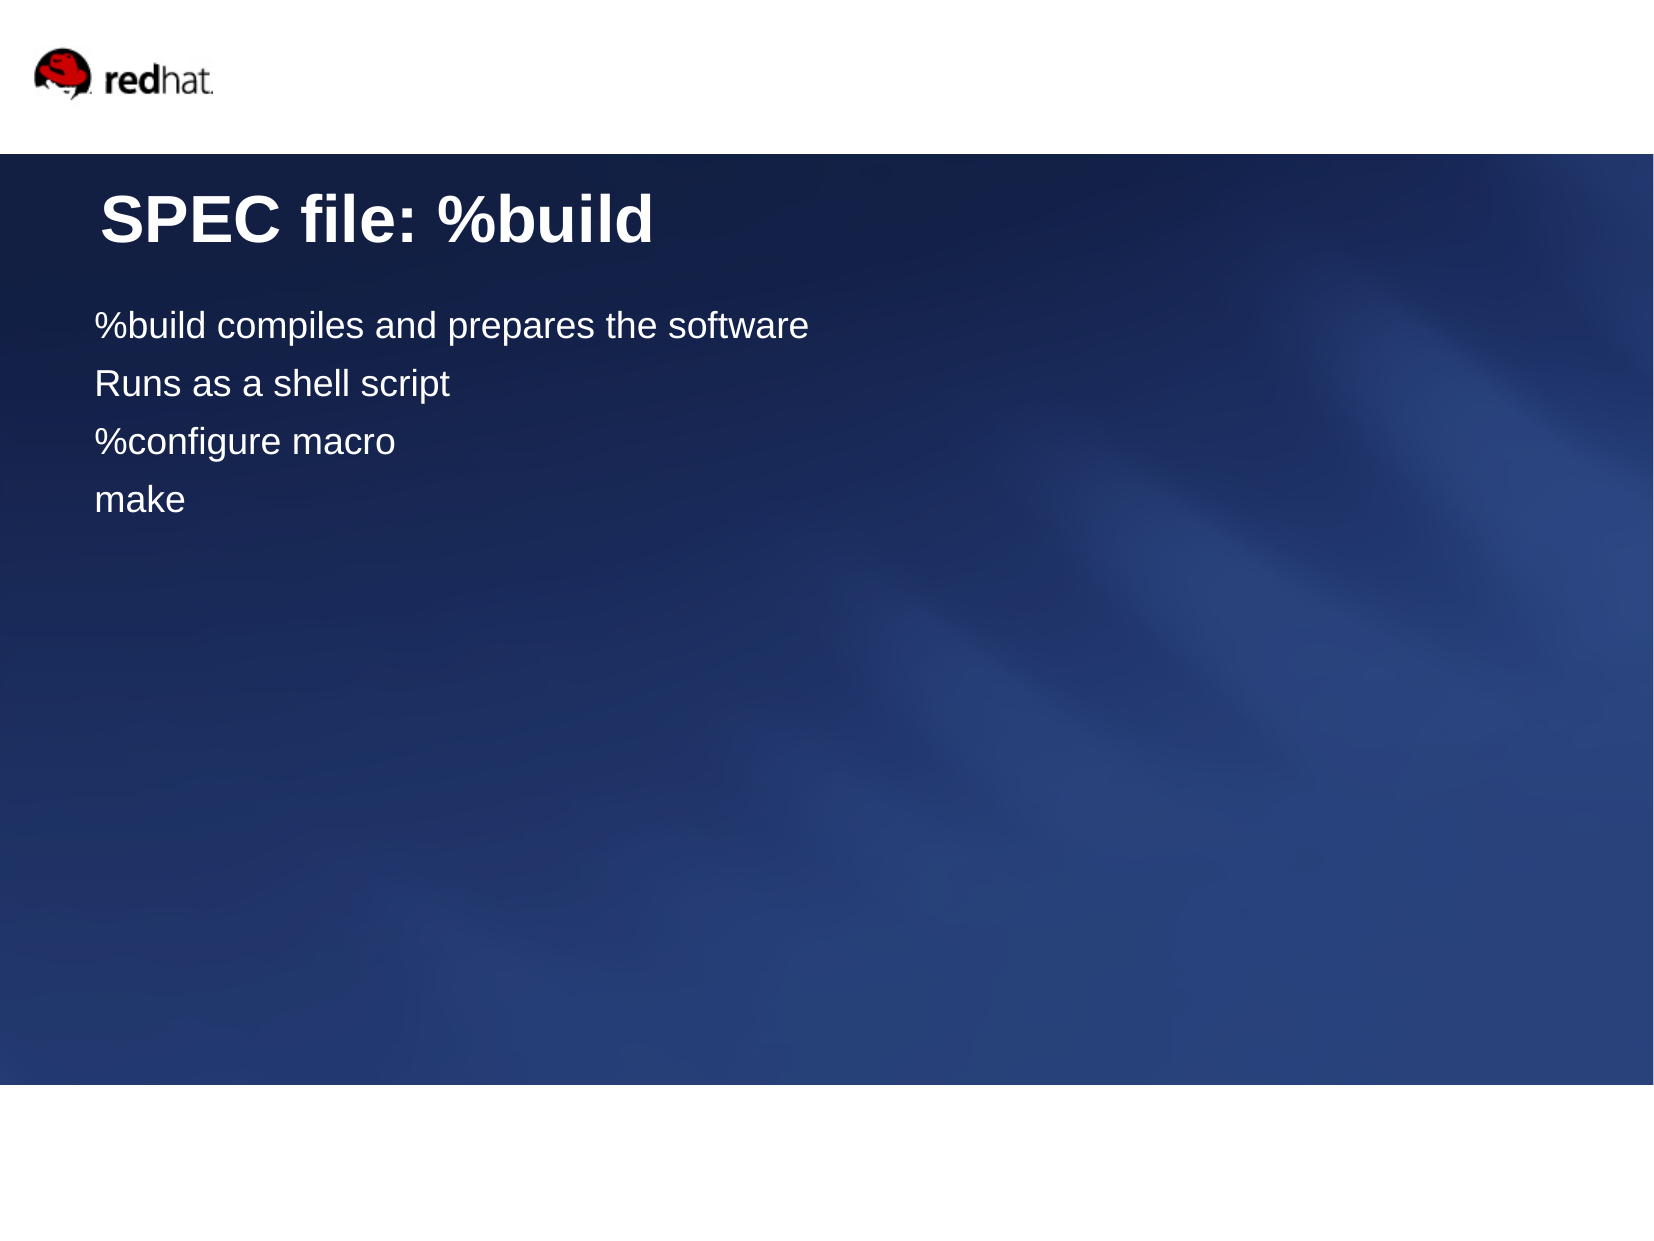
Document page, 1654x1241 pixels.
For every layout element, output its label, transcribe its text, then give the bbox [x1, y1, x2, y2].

picture [0, 154, 1654, 1085]
picture [33, 46, 213, 108]
title SPEC file: %build [100, 164, 1506, 275]
list %build compiles and prepares the software Runs as a shell script %configure macro make [94, 304, 1500, 1083]
